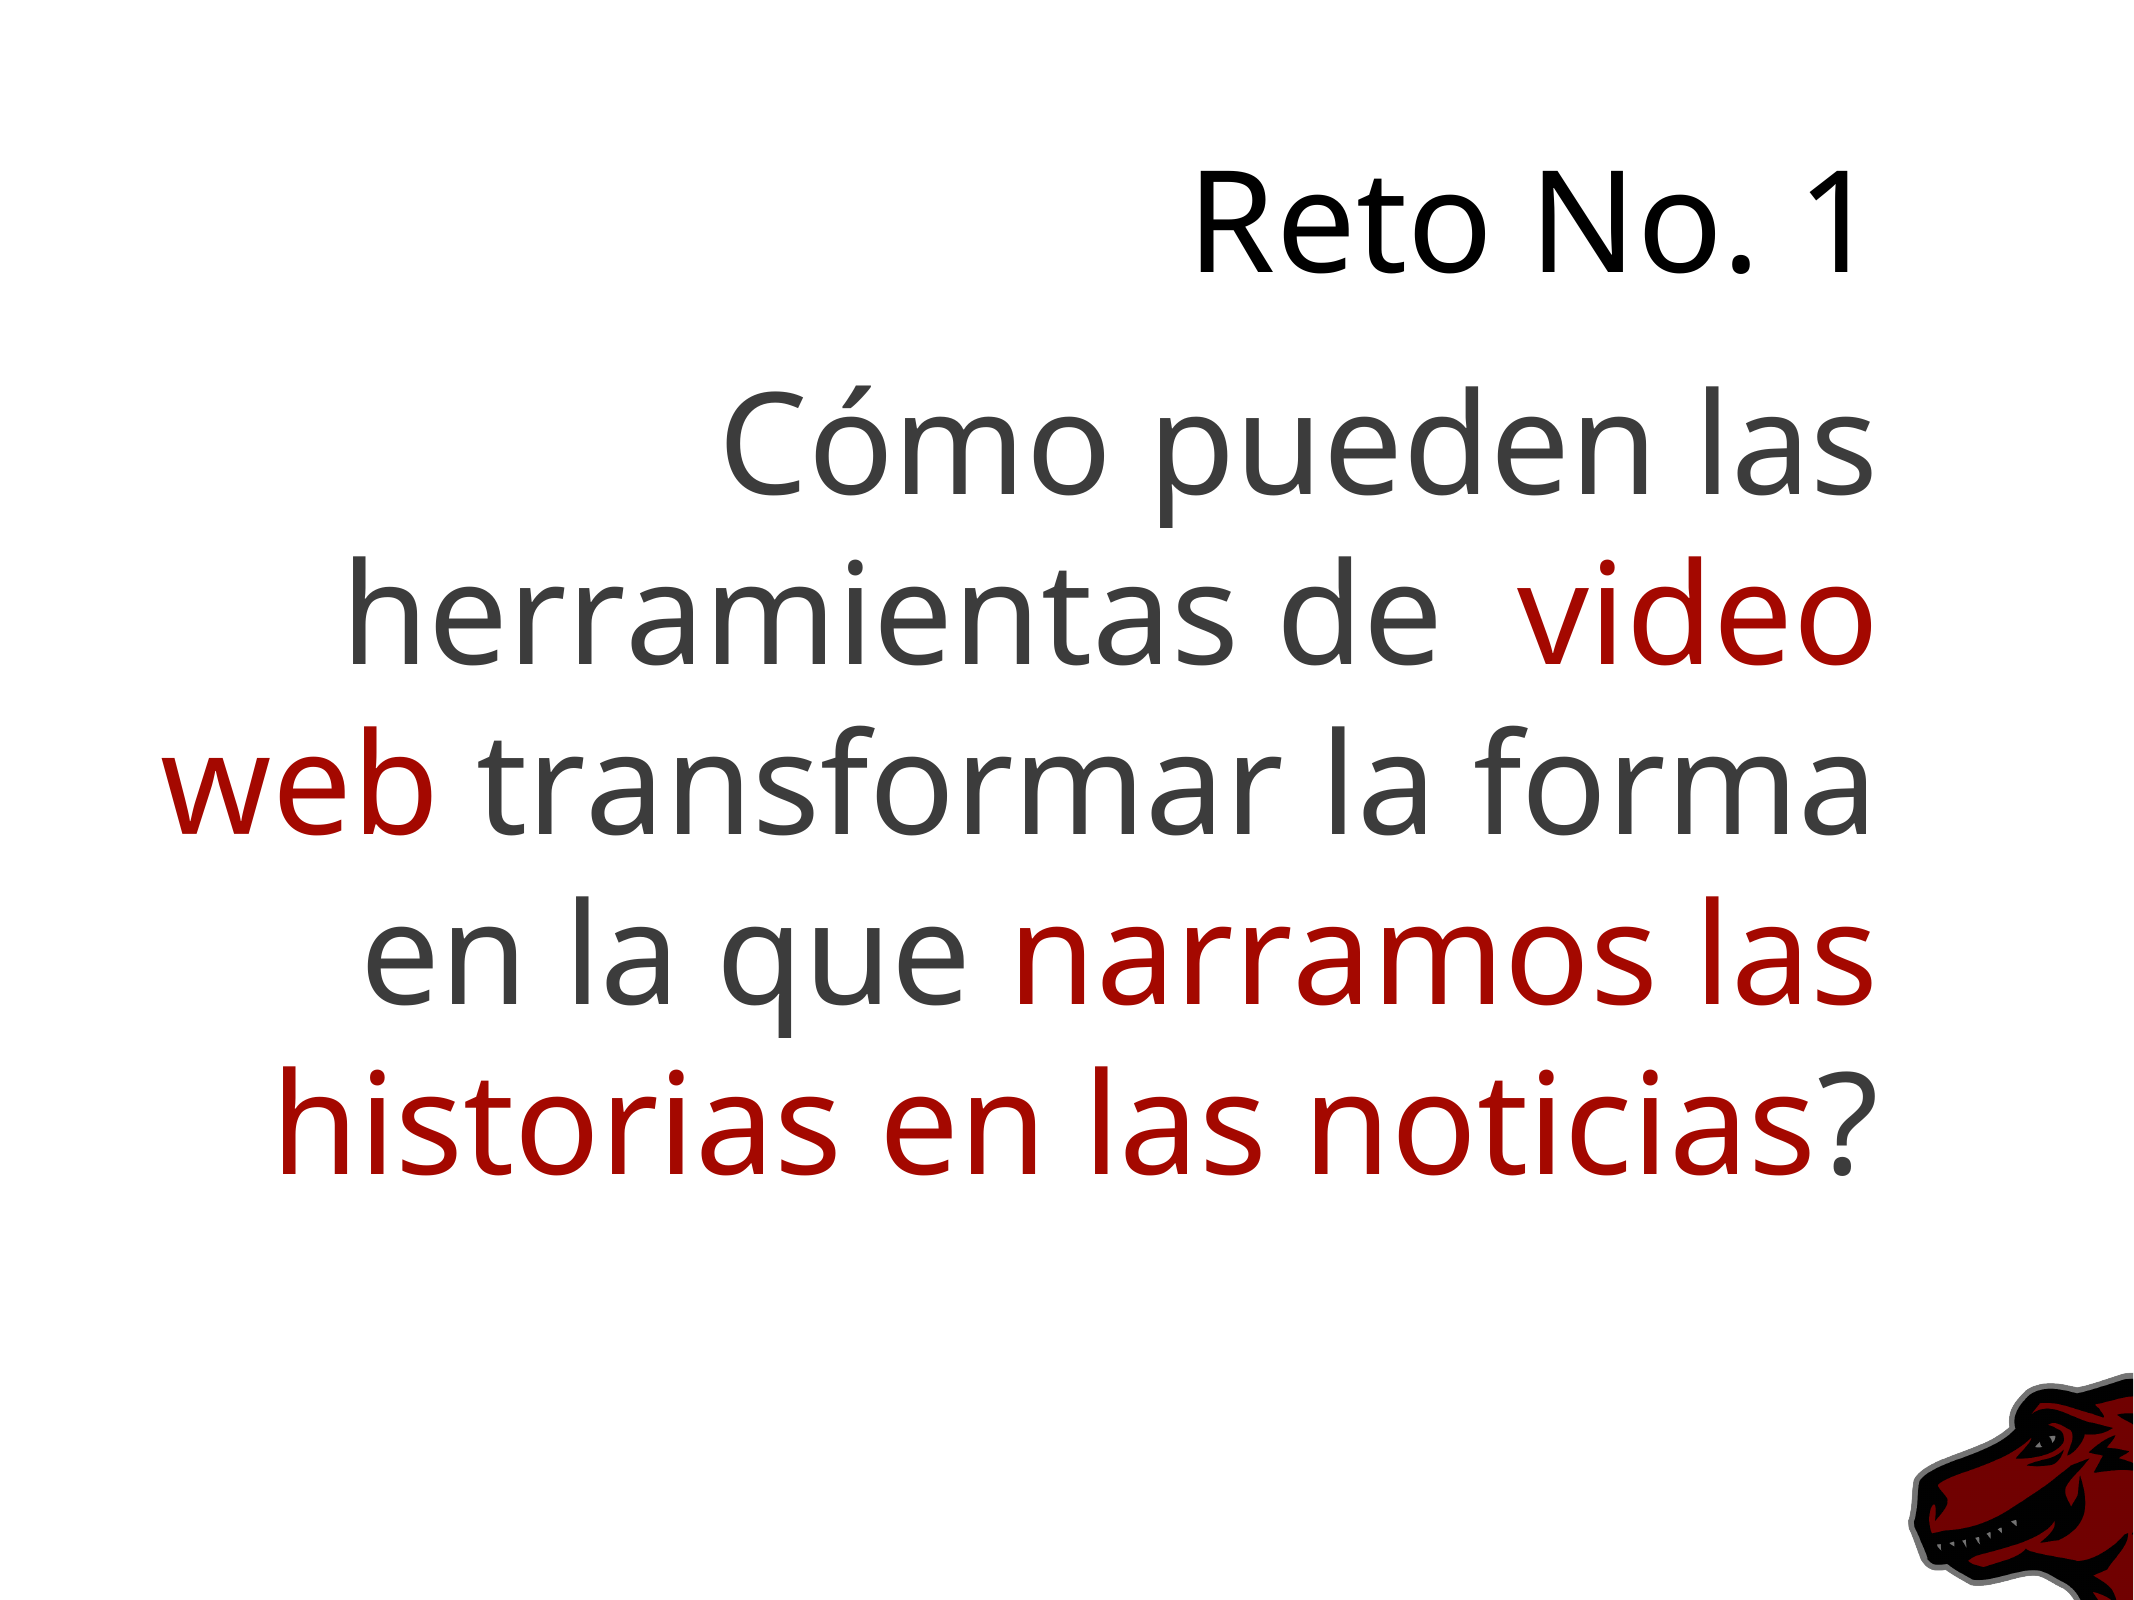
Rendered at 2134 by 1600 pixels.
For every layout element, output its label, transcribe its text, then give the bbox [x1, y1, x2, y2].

picture [1889, 1372, 2134, 1600]
text_box Reto No. 1 Cómo pueden las herramientas de video web transformar la forma en la que narramos las historias en las noticias? [114, 216, 1880, 1288]
